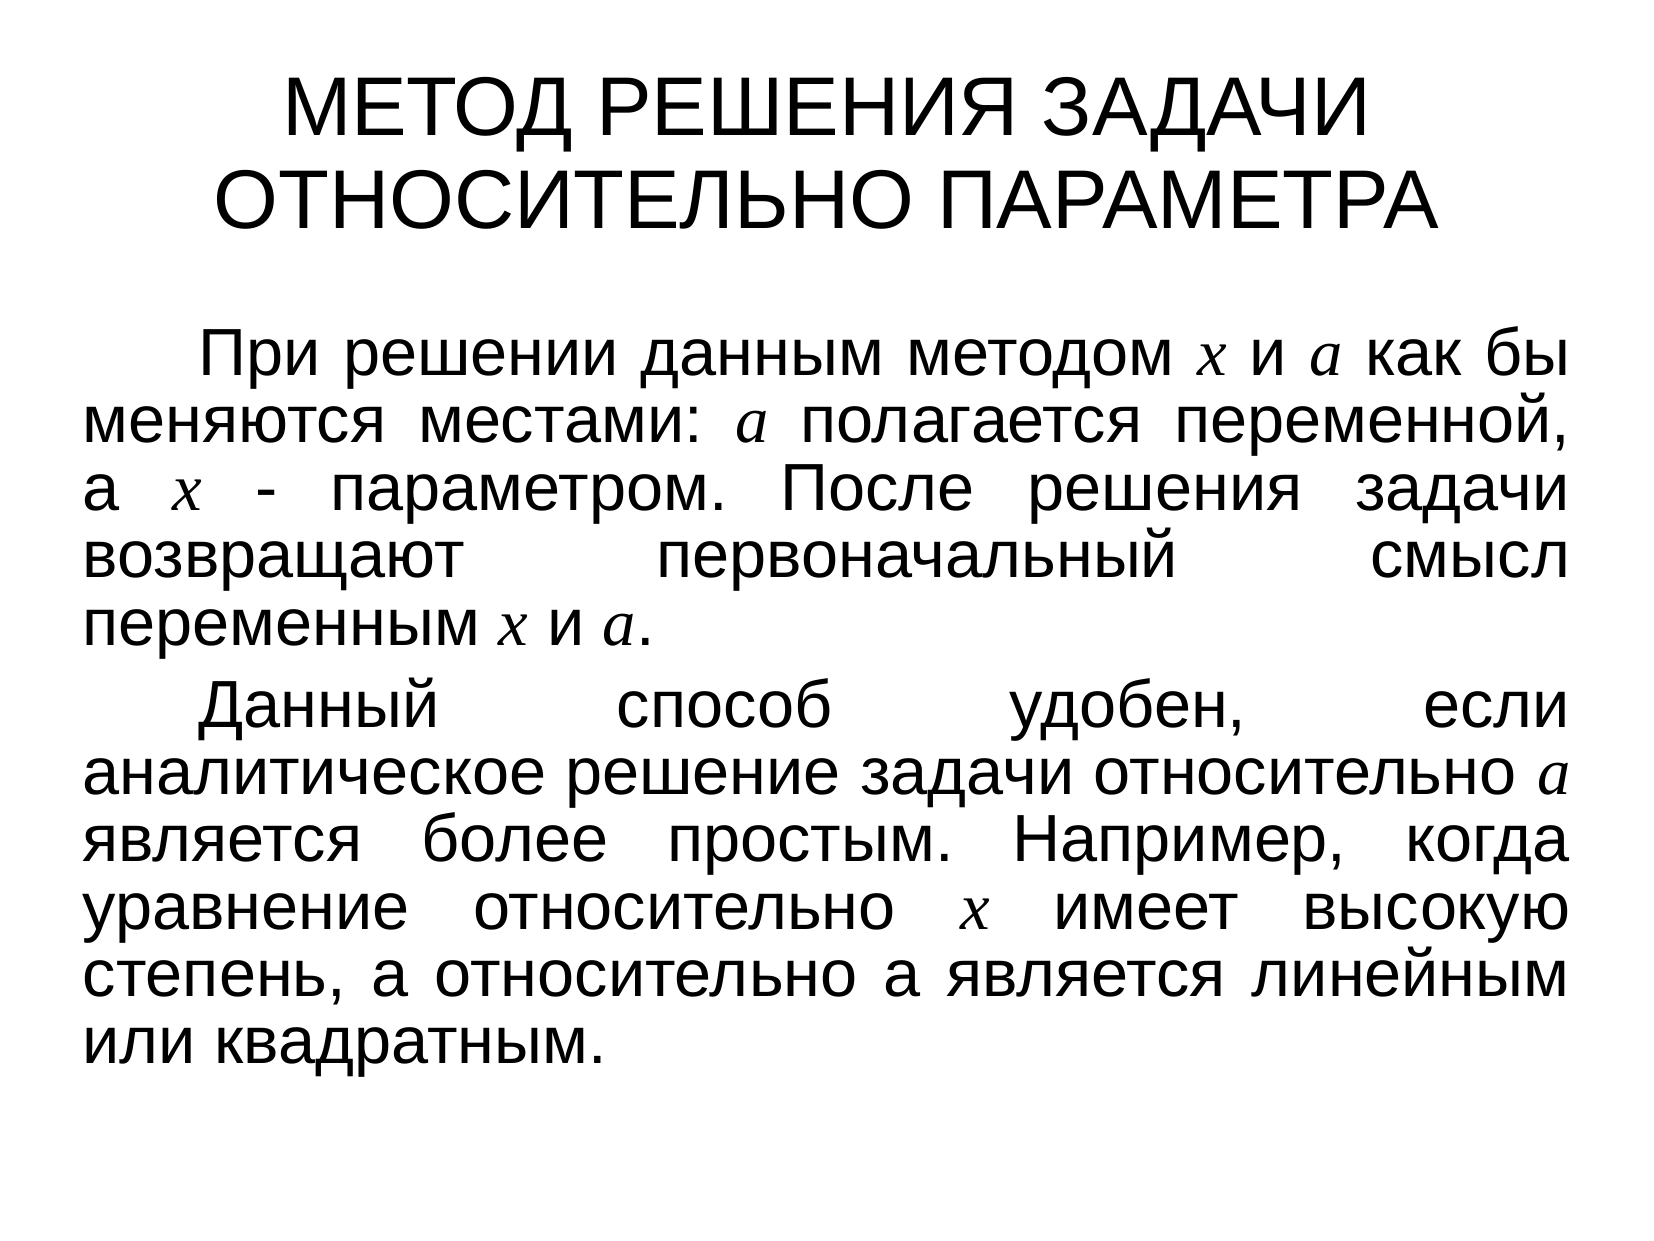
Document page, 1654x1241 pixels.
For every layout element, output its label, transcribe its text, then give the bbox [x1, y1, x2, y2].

subtitle При решении данным методом х и a как бы меняются местами: a полагается переменной, а х - параметром. После решения задачи возвращают первоначальный смысл переменным х и a. Данный способ удобен, если аналитическое решение задачи относительно a является более простым. Например, когда уравнение относительно х имеет высокую степень, а относительно а является линейным или квадратным. [82, 290, 1571, 1109]
title МЕТОД РЕШЕНИЯ ЗАДАЧИ ОТНОСИТЕЛЬНО ПАРАМЕТРА [82, 49, 1571, 257]
